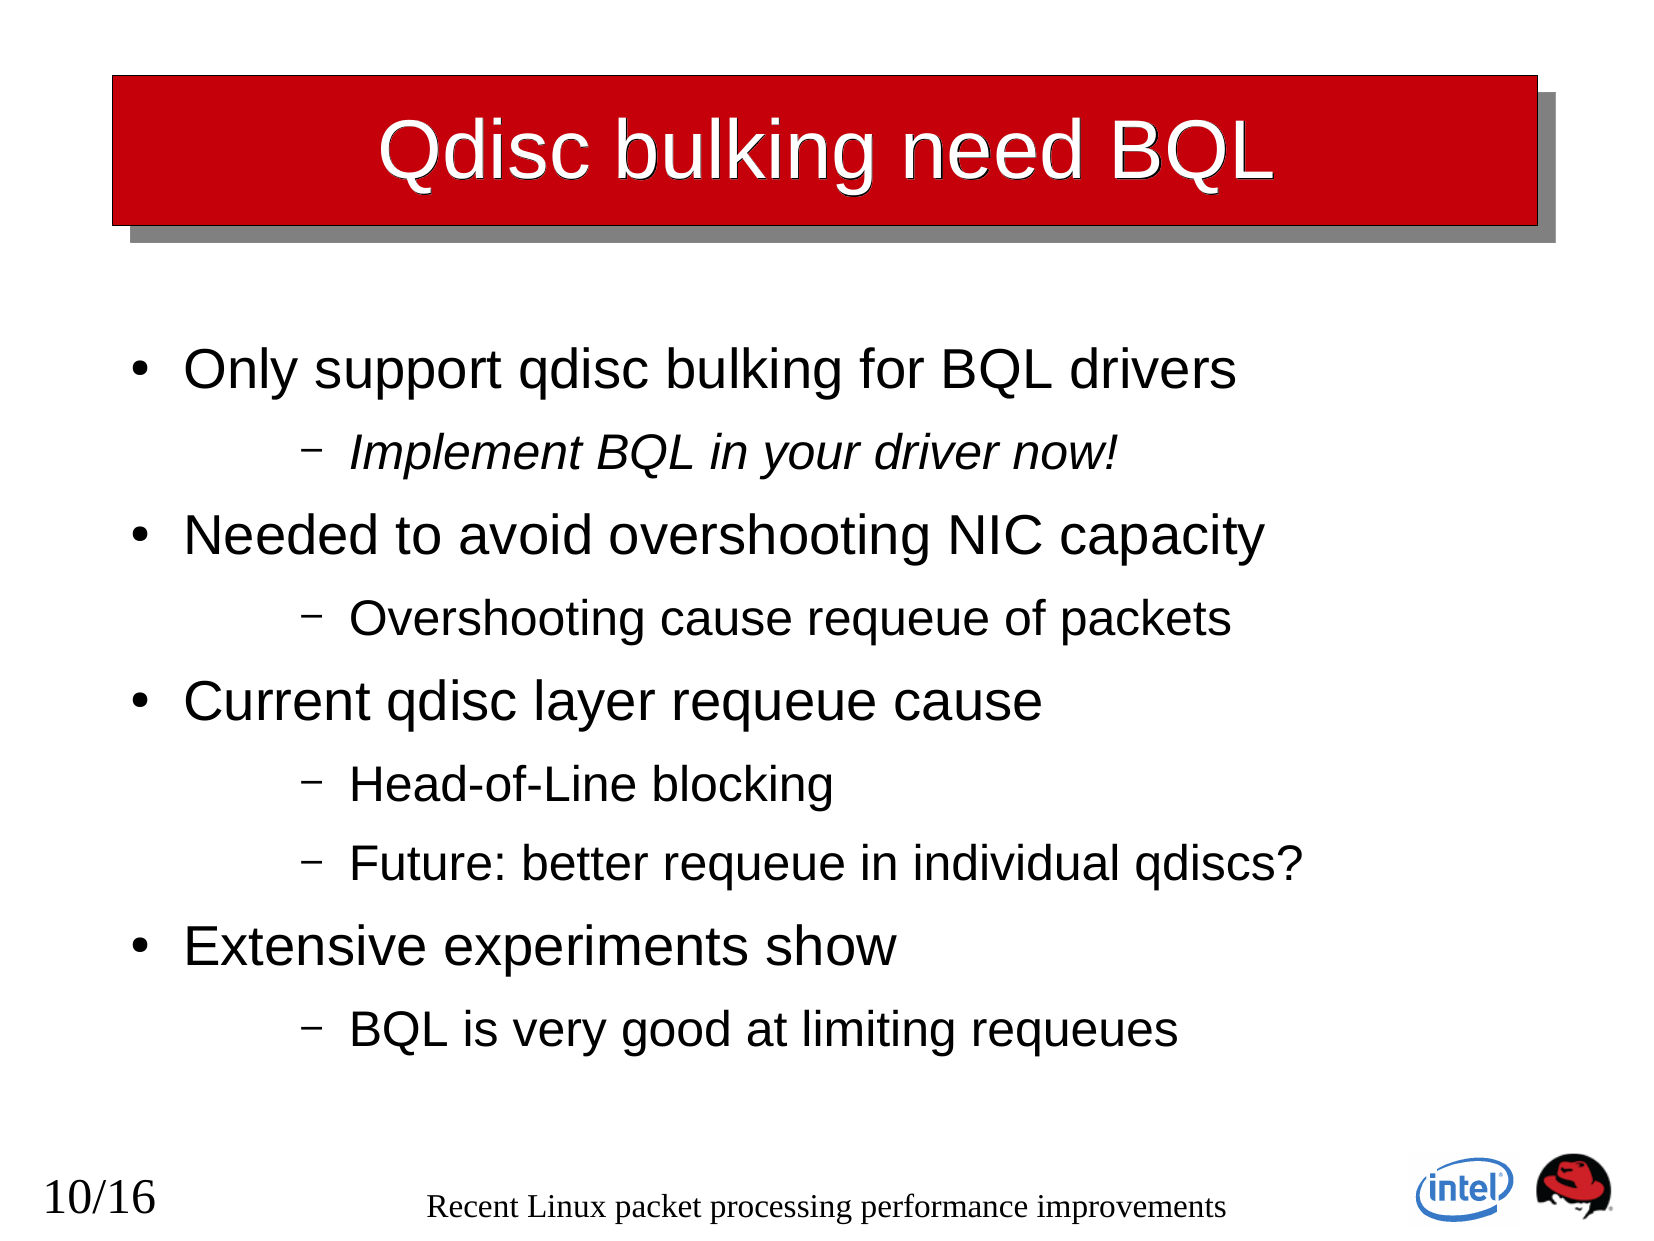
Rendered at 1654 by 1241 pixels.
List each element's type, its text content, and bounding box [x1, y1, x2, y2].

list Only support qdisc bulking for BQL drivers Implement BQL in your driver now! Needed to avoid overshooting NIC capacity Overshooting cause requeue of packets Current qdisc layer requeue cause Head-of-Line blocking Future: better requeue in individual qdiscs? Extensive experiments show BQL is very good at limiting requeues [112, 337, 1538, 1126]
title Qdisc bulking need BQL [116, 75, 1538, 226]
picture [1535, 1151, 1619, 1229]
picture [1409, 1151, 1521, 1228]
